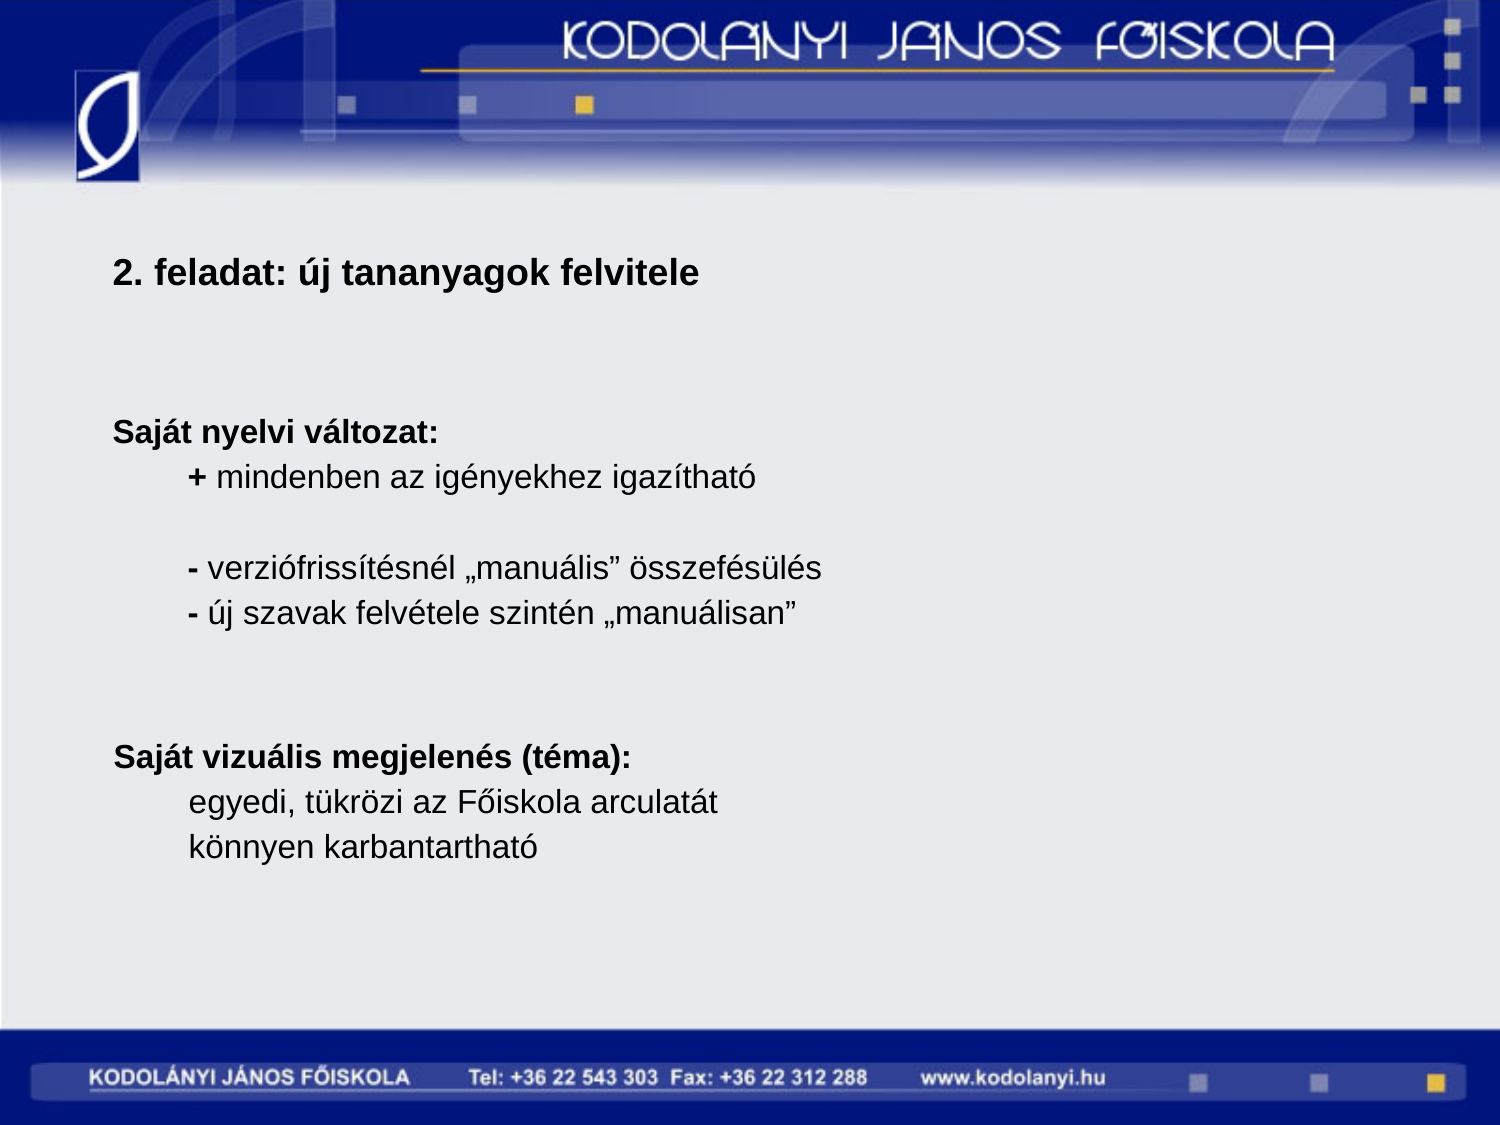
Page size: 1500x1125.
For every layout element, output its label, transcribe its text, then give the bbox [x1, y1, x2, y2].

picture [0, 0, 1500, 1125]
list Saját nyelvi változat: + mindenben az igényekhez igazítható - verziófrissítésnél „manuális” összefésülés - új szavak felvétele szintén „manuálisan” [112, 413, 1388, 731]
list Saját vizuális megjelenés (téma): egyedi, tükrözi az Főiskola arculatát könnyen karbantartható [113, 738, 1389, 945]
title 2. feladat: új tananyagok felvitele [112, 242, 1388, 303]
